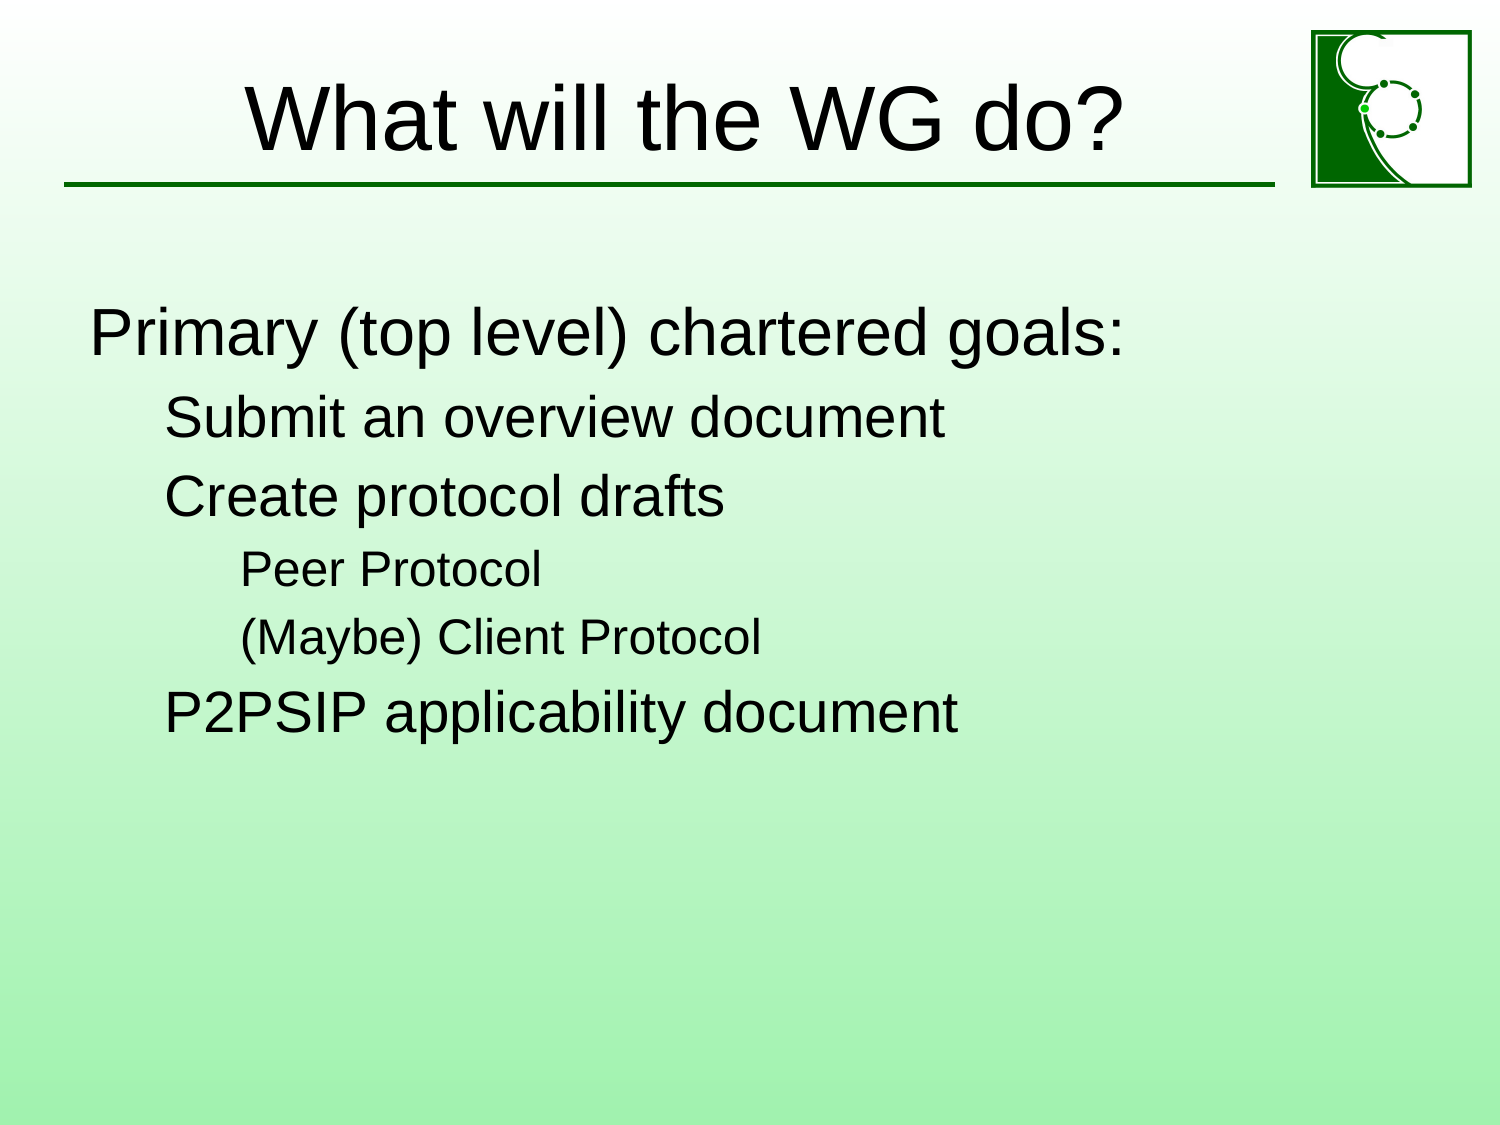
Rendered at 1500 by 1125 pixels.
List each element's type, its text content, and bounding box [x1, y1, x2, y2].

picture [1311, 30, 1472, 188]
title What will the WG do? [76, 24, 1295, 213]
list Primary (top level) chartered goals: Submit an overview document Create protocol drafts Peer Protocol (Maybe) Client Protocol P2PSIP applicability document [75, 287, 1426, 1005]
